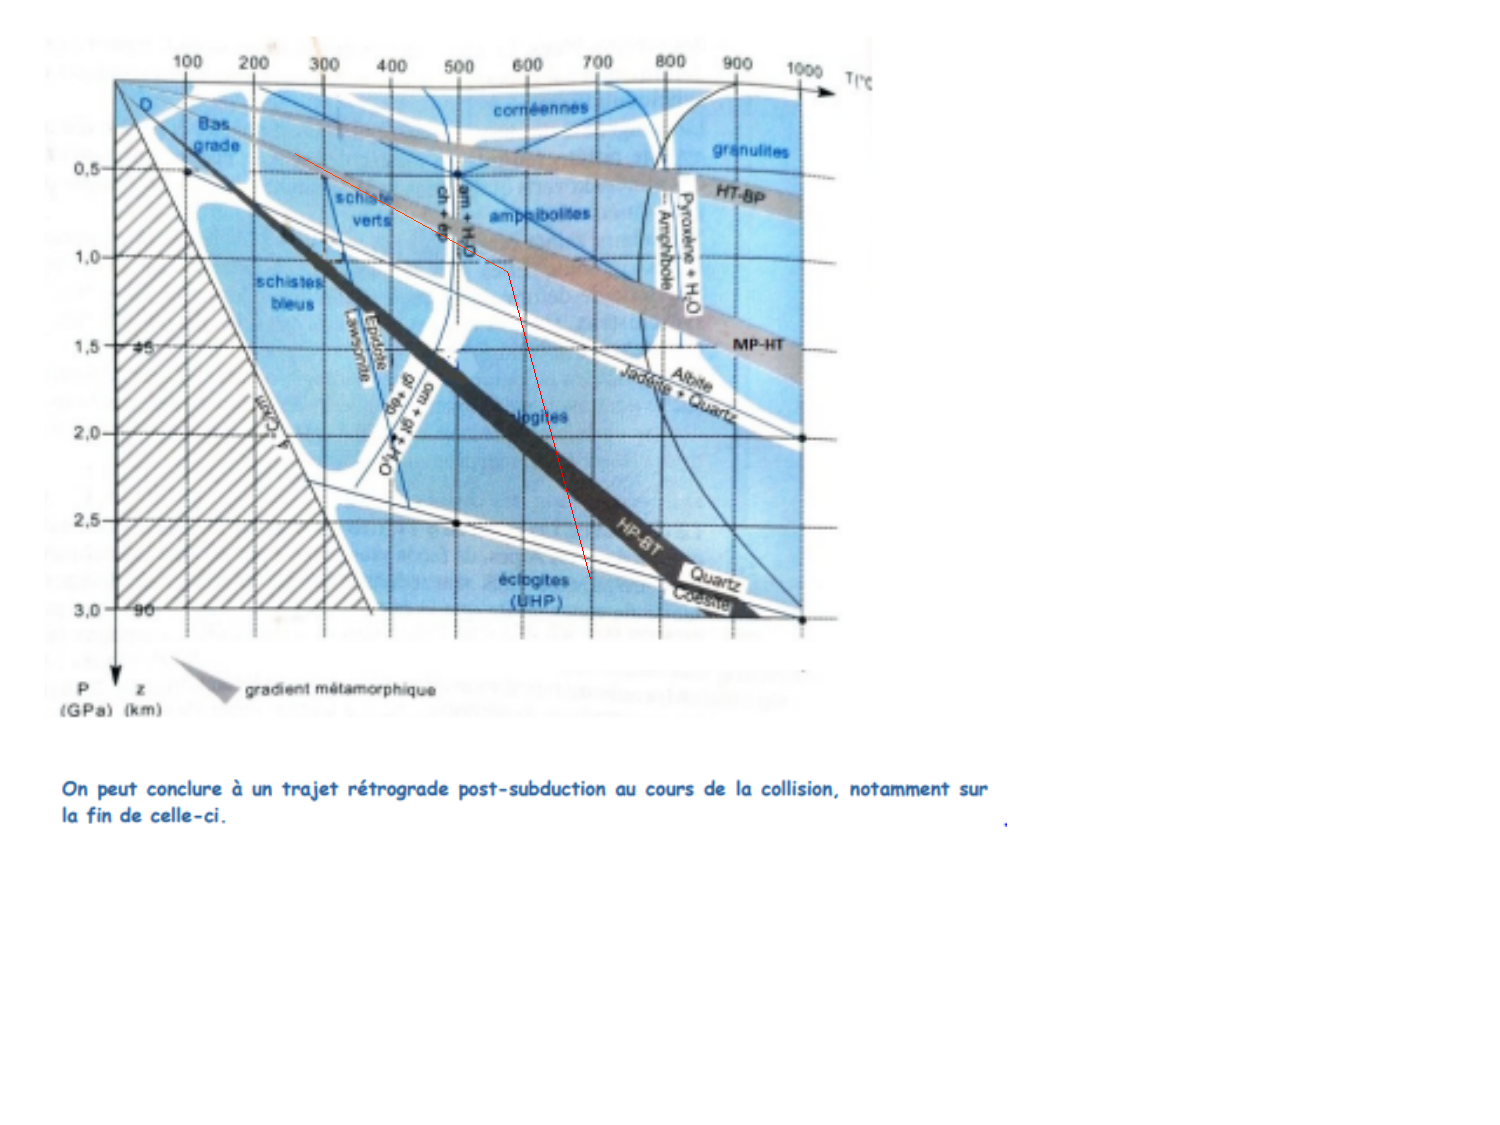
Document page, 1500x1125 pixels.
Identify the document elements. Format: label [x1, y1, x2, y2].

picture [44, 35, 1007, 827]
